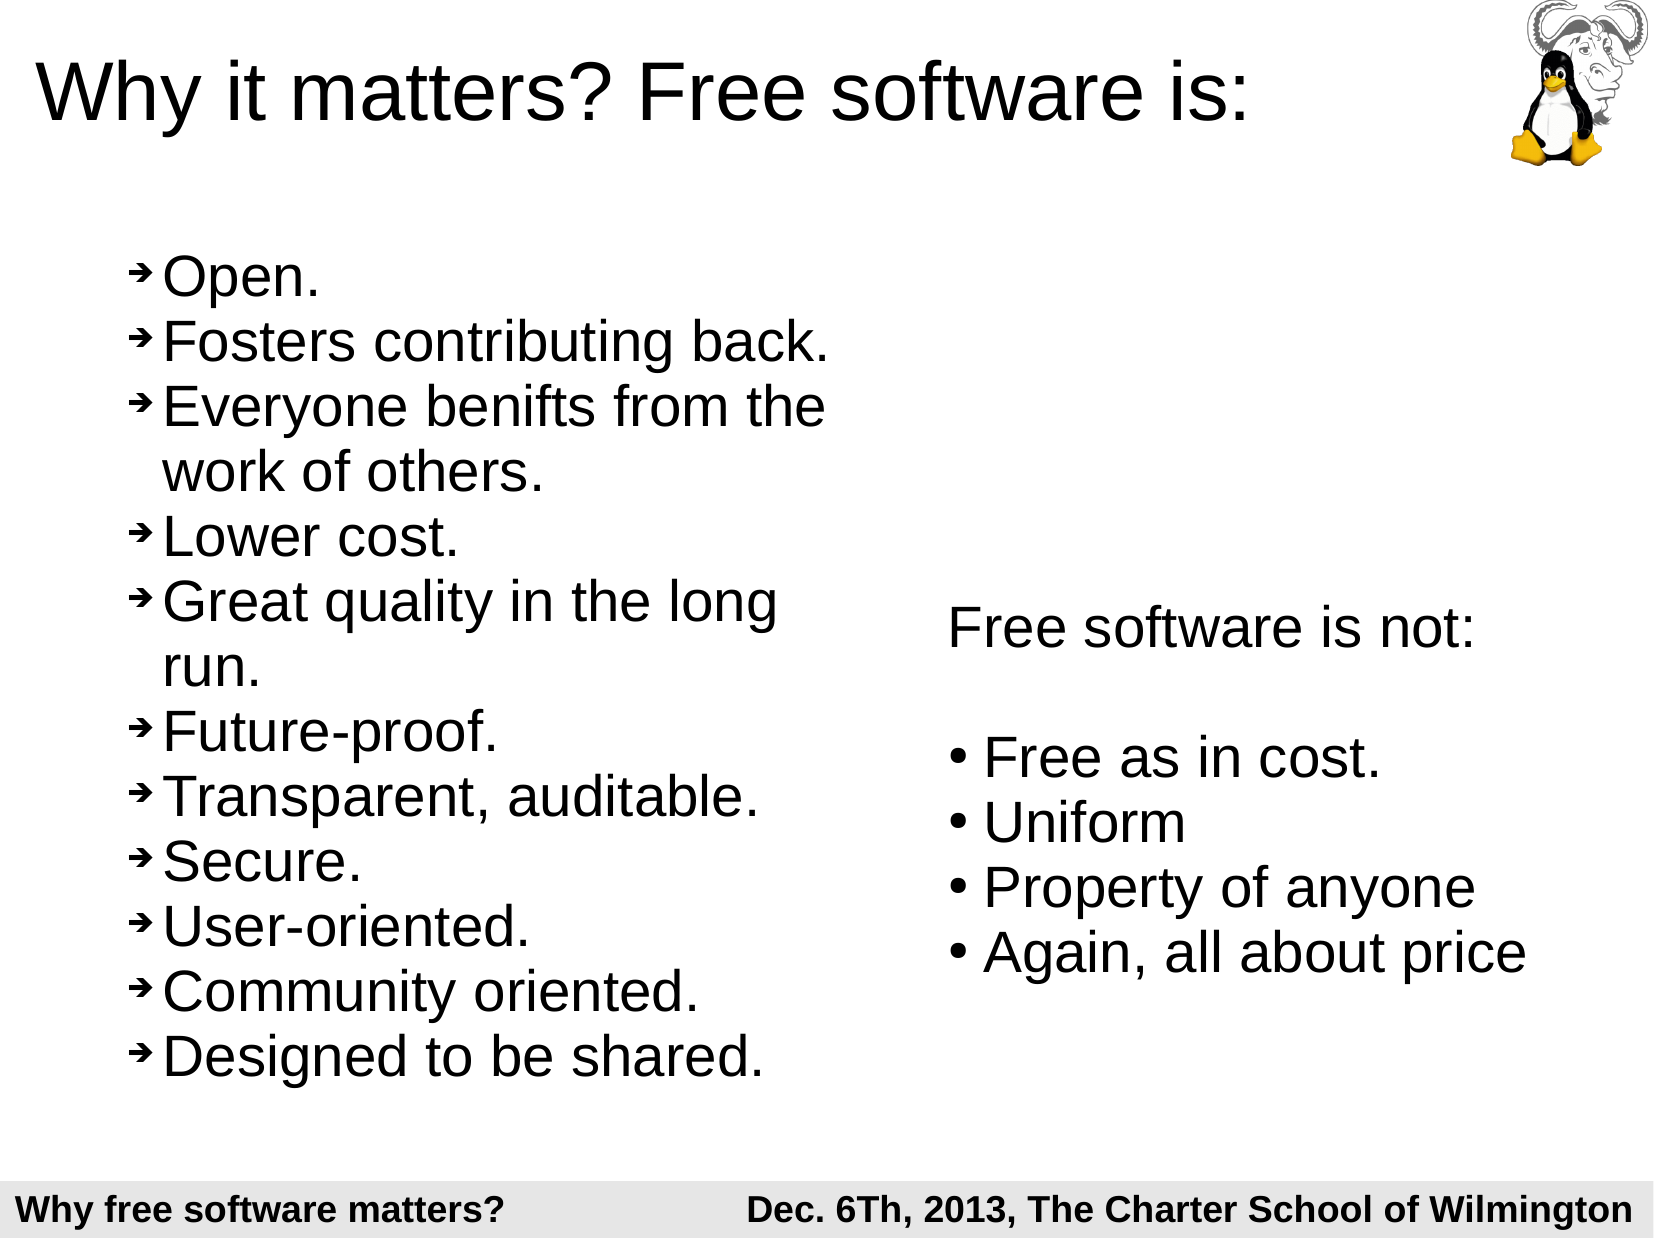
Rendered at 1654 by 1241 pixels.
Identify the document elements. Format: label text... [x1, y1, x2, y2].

picture [1511, 0, 1648, 166]
title Why it matters? Free software is: [35, 17, 1489, 166]
text_box Free software is not: Free as in cost. Uniform Property of anyone Again, all about price [933, 587, 1560, 994]
text_box Open. Fosters contributing back. Everyone benifts from the work of others. Lower cost. Great quality in the long run. Future-proof. Transparent, auditable. Secure. User-oriented. Community oriented. Designed to be shared. [112, 236, 886, 1100]
text_box Why free software matters? Dec. 6Th, 2013, The Charter School of Wilmington [0, 1181, 1654, 1238]
